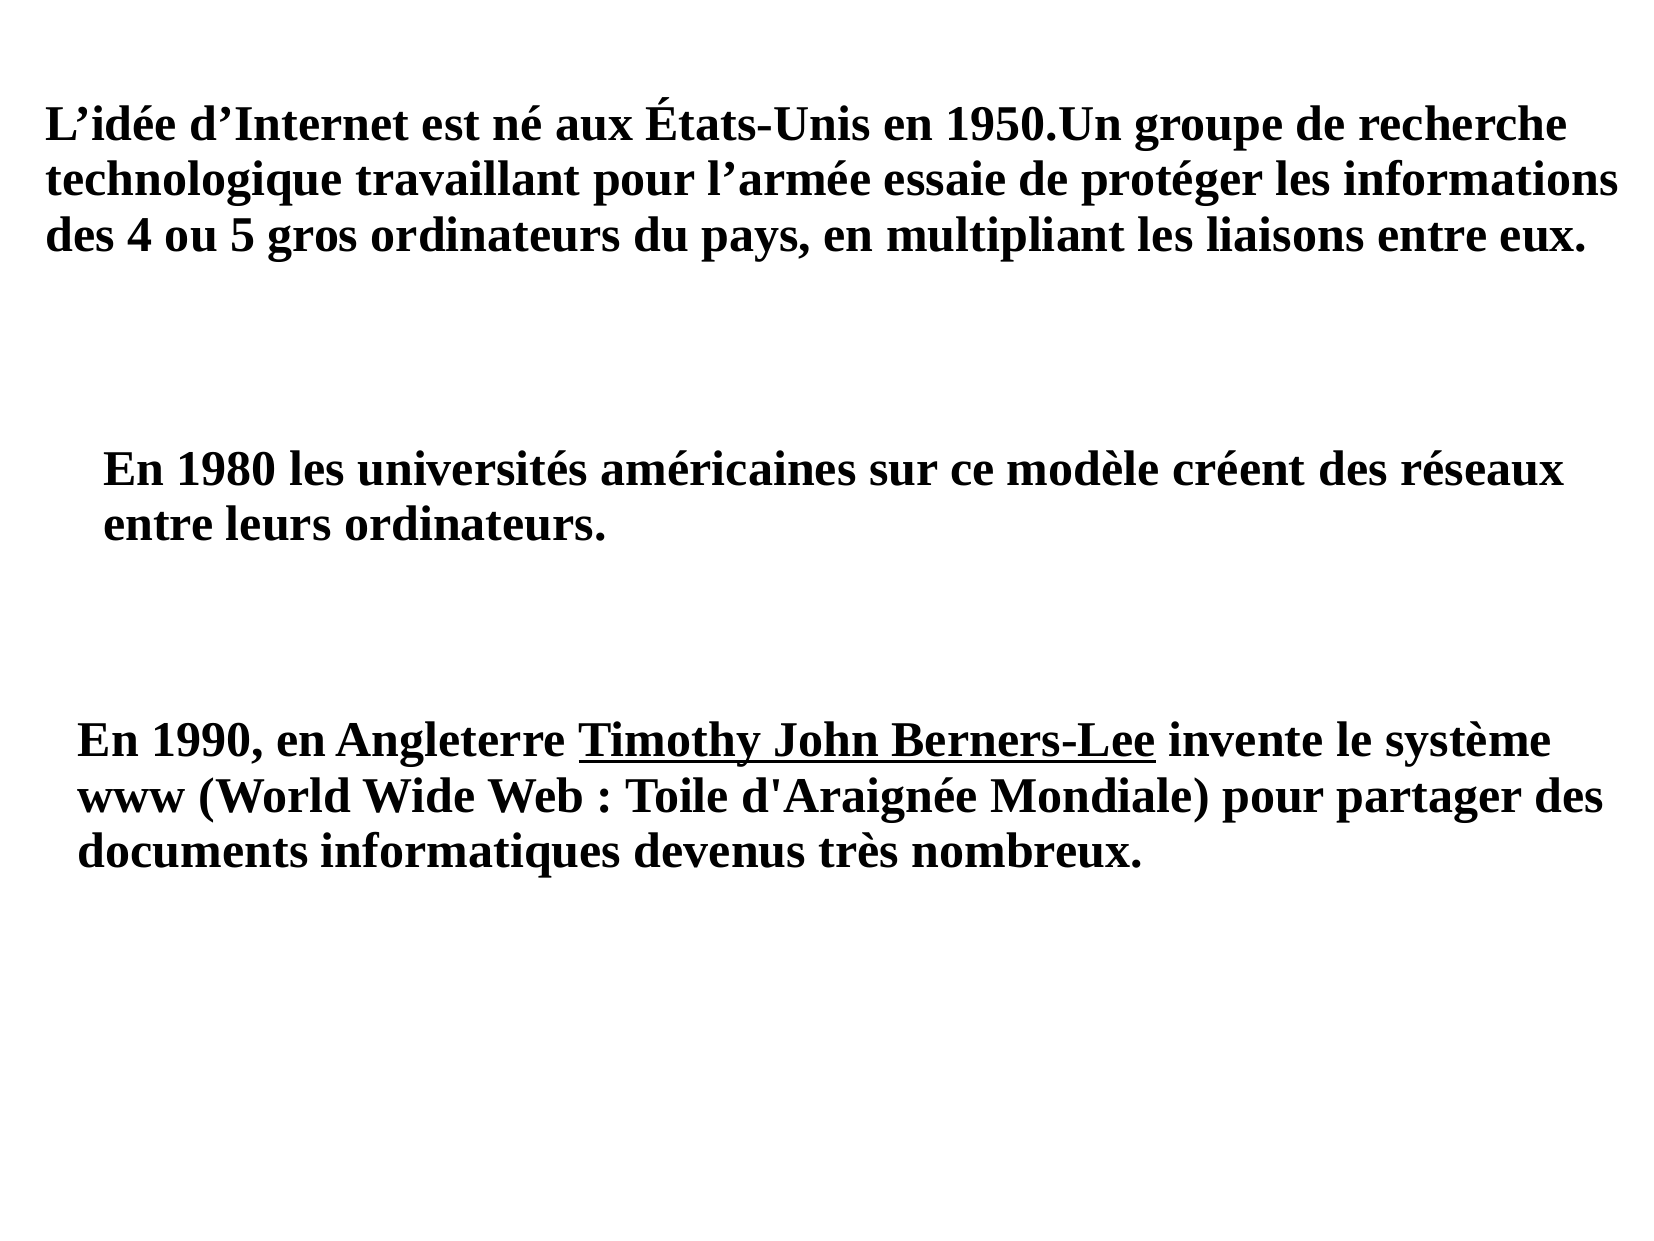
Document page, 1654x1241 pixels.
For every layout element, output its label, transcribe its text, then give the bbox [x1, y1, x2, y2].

text_box L’idée d’Internet est né aux États-Unis en 1950.Un groupe de recherche technologique travaillant pour l’armée essaie de protéger les informations des 4 ou 5 gros ordinateurs du pays, en multipliant les liaisons entre eux. [30, 88, 1654, 480]
text_box En 1990, en Angleterre Timothy John Berners-Lee invente le système www (World Wide Web : Toile d'Araignée Mondiale) pour partager des documents informatiques devenus très nombreux. [63, 649, 1625, 948]
text_box En 1980 les universités américaines sur ce modèle créent des réseaux entre leurs ordinateurs. [88, 433, 1625, 562]
